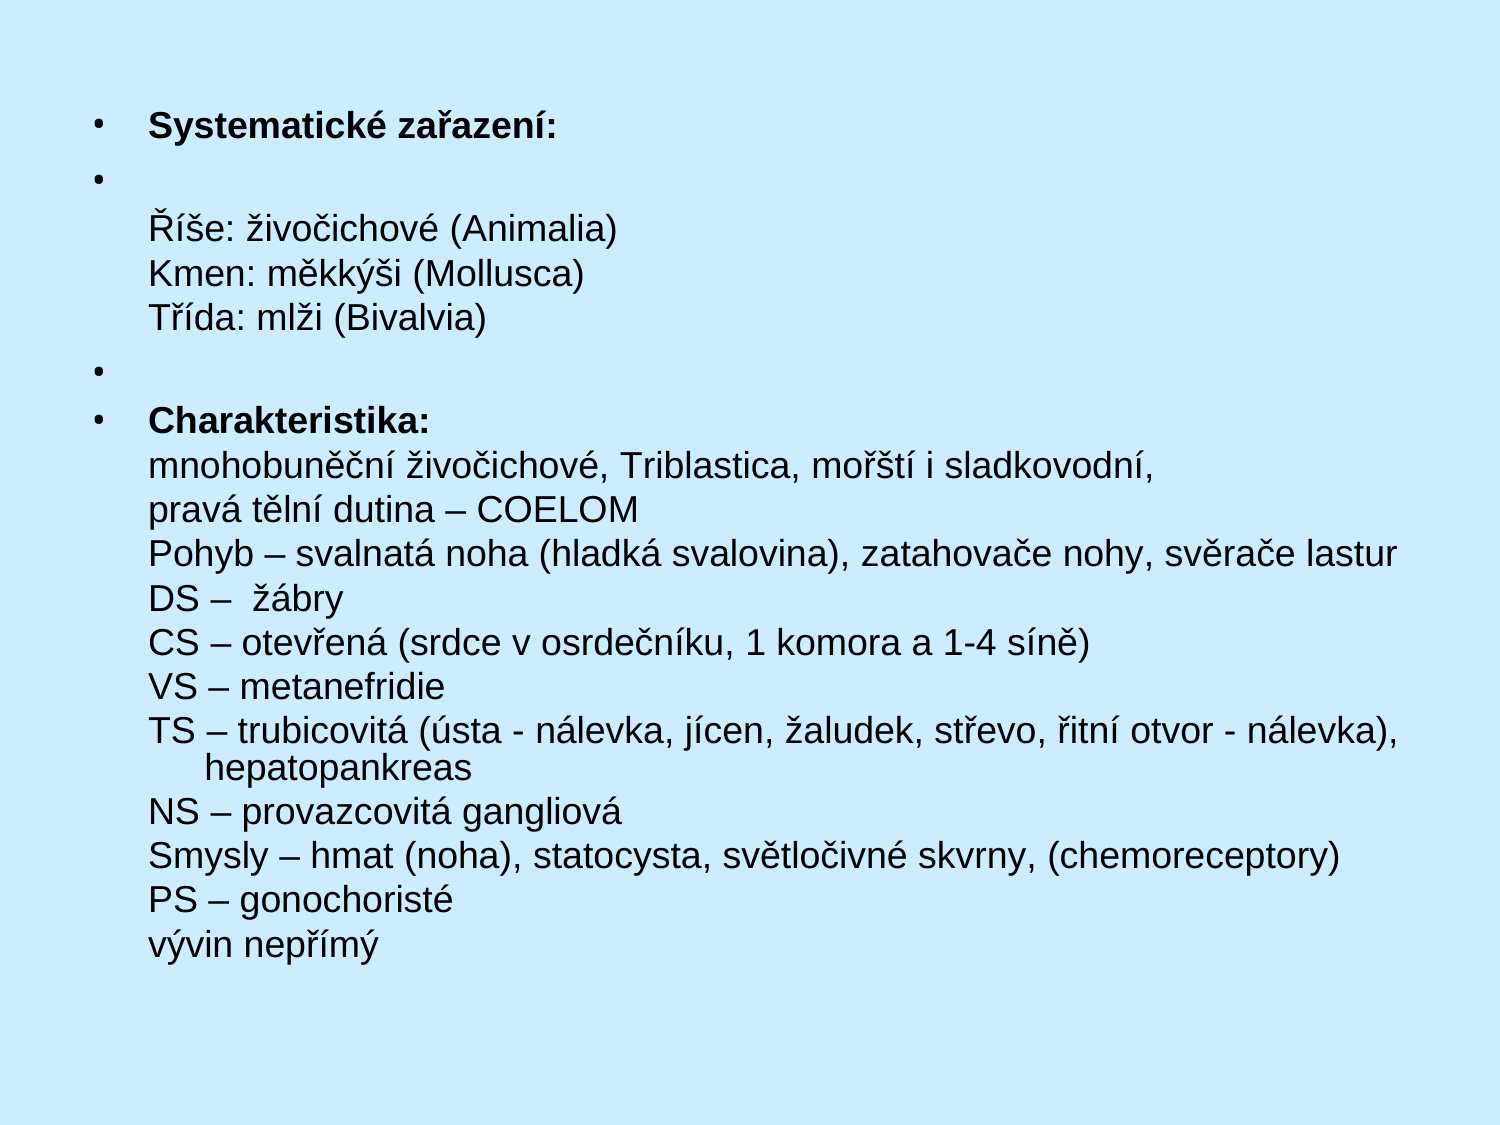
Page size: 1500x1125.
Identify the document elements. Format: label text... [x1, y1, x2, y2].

list Systematické zařazení: Říše: živočichové (Animalia) Kmen: měkkýši (Mollusca) Třída: mlži (Bivalvia) Charakteristika: mnohobuněční živočichové, Triblastica, mořští i sladkovodní, pravá tělní dutina – COELOM Pohyb – svalnatá noha (hladká svalovina), zatahovače nohy, svěrače lastur DS – žábry CS – otevřená (srdce v osrdečníku, 1 komora a 1-4 síně) VS – metanefridie TS – trubicovitá (ústa - nálevka, jícen, žaludek, střevo, řitní otvor - nálevka), hepatopankreas NS – provazcovitá gangliová Smysly – hmat (noha), statocysta, světločivné skvrny, (chemoreceptory) PS – gonochoristé vývin nepřímý [76, 101, 1426, 1094]
